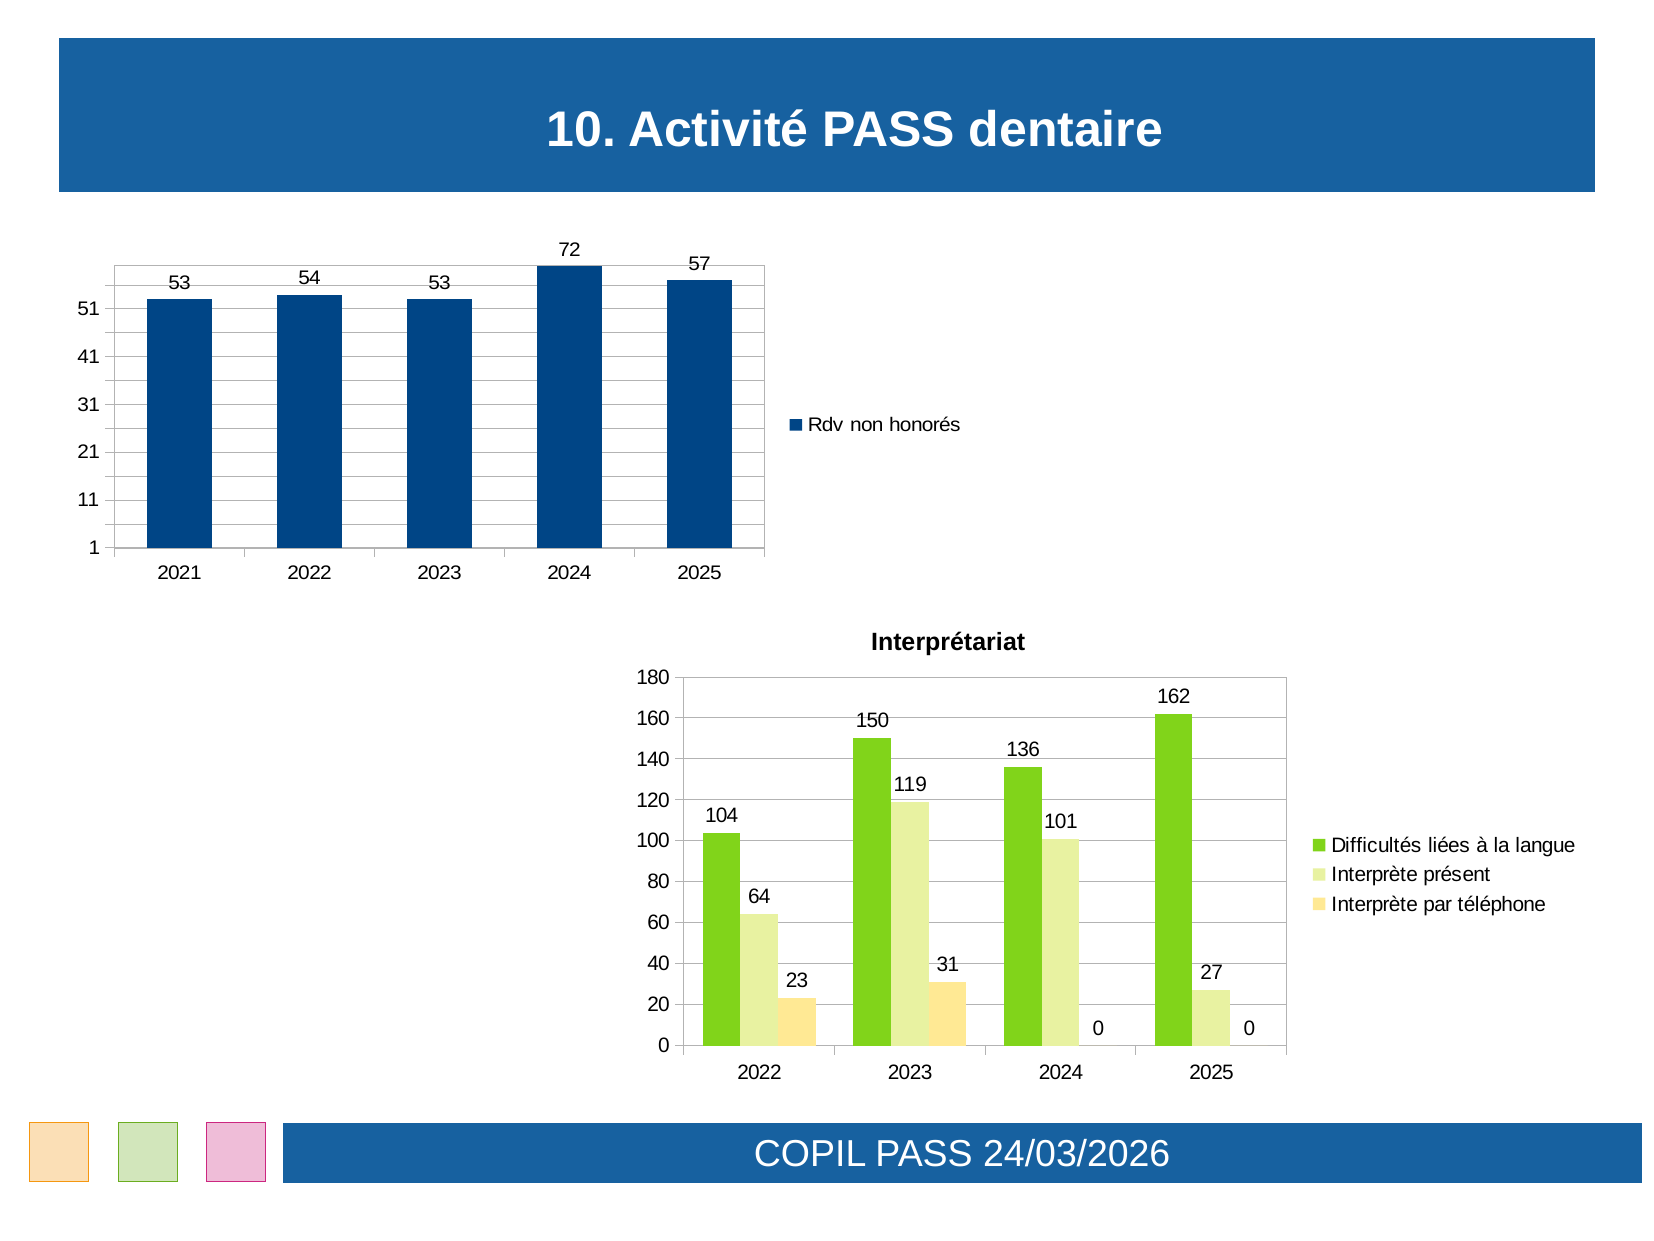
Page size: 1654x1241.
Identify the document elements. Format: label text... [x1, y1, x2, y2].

text_box [206, 1122, 266, 1182]
text_box COPIL PASS 24/03/2026 [283, 1123, 1642, 1183]
chart [59, 238, 981, 591]
text_box Interprétariat [856, 620, 1093, 656]
text_box [29, 1122, 89, 1182]
title 10. Activité PASS dentaire [129, 38, 1595, 221]
text_box [118, 1122, 178, 1182]
chart [616, 656, 1595, 1093]
text_box [59, 38, 129, 192]
